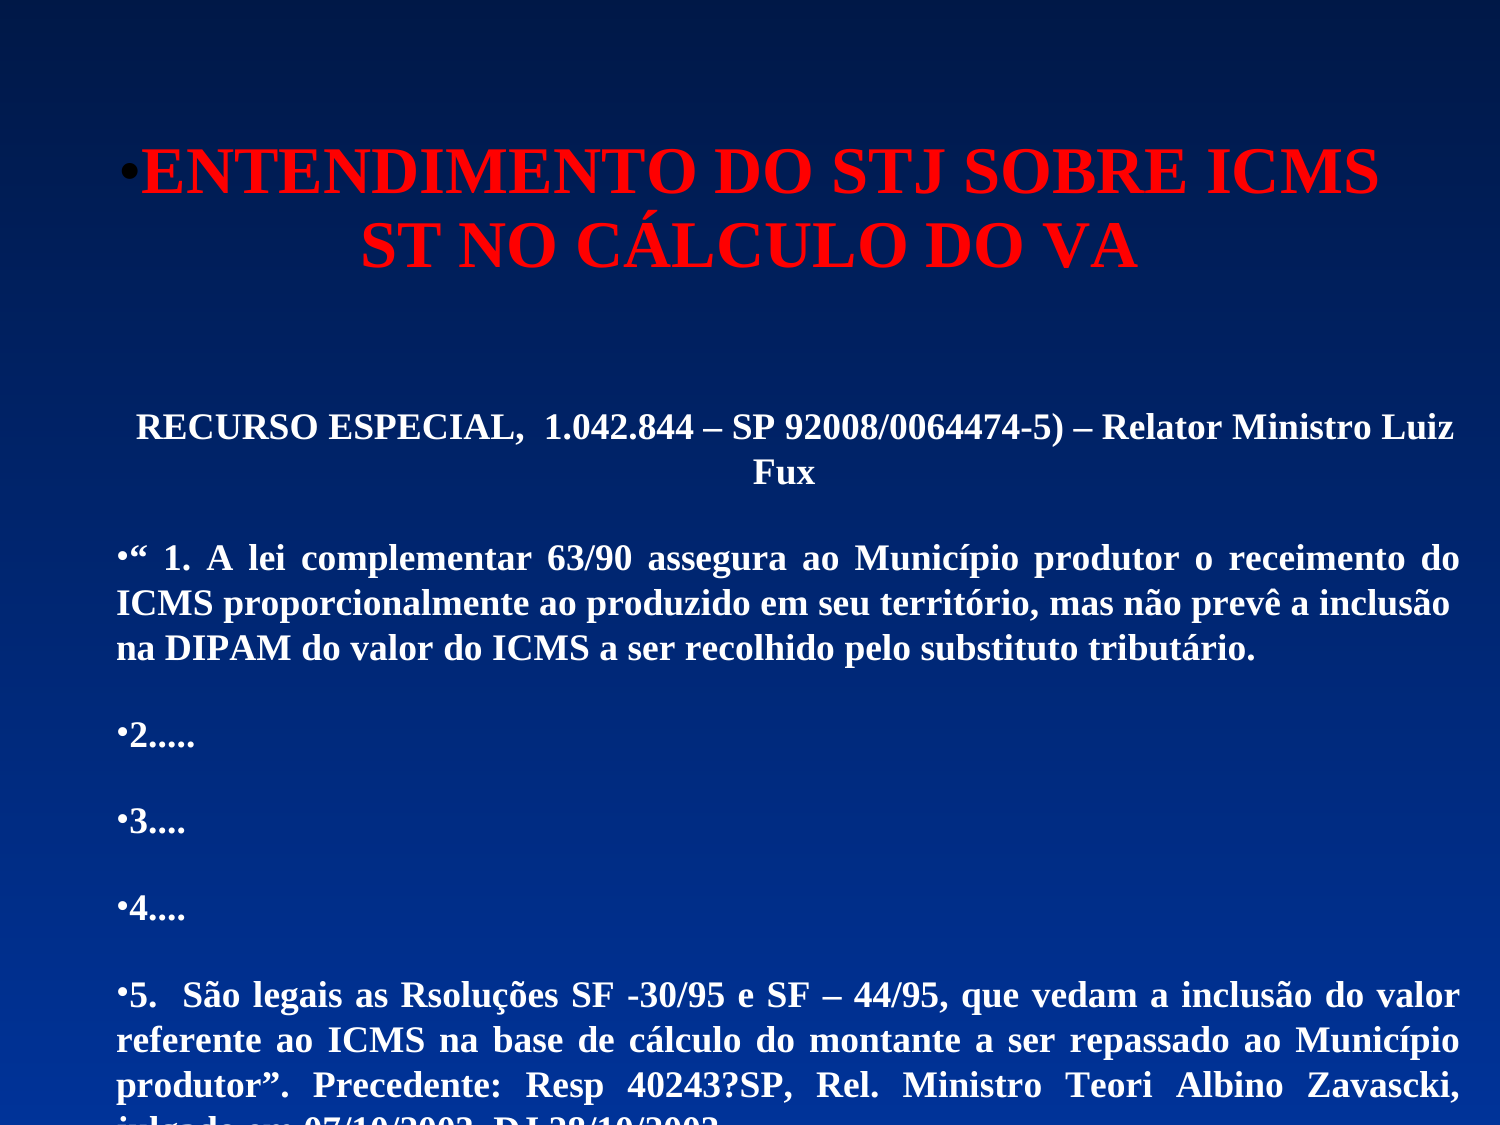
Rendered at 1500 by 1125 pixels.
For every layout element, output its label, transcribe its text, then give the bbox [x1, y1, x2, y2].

text_box RECURSO ESPECIAL, 1.042.844 – SP 92008/0064474-5) – Relator Ministro Luiz Fux “ 1. A lei complementar 63/90 assegura ao Município produtor o receimento do ICMS proporcionalmente ao produzido em seu território, mas não prevê a inclusão na DIPAM do valor do ICMS a ser recolhido pelo substituto tributário. 2..... 3.... 4.... 5. São legais as Rsoluções SF -30/95 e SF – 44/95, que vedam a inclusão do valor referente ao ICMS na base de cálculo do montante a ser repassado ao Município produtor”. Precedente: Resp 40243?SP, Rel. Ministro Teori Albino Zavascki, julgado em 07/10/2003, DJ 28/10/2003. [101, 295, 1477, 1125]
title ENTENDIMENTO DO STJ SOBRE ICMS ST NO CÁLCULO DO VA [112, 114, 1388, 295]
